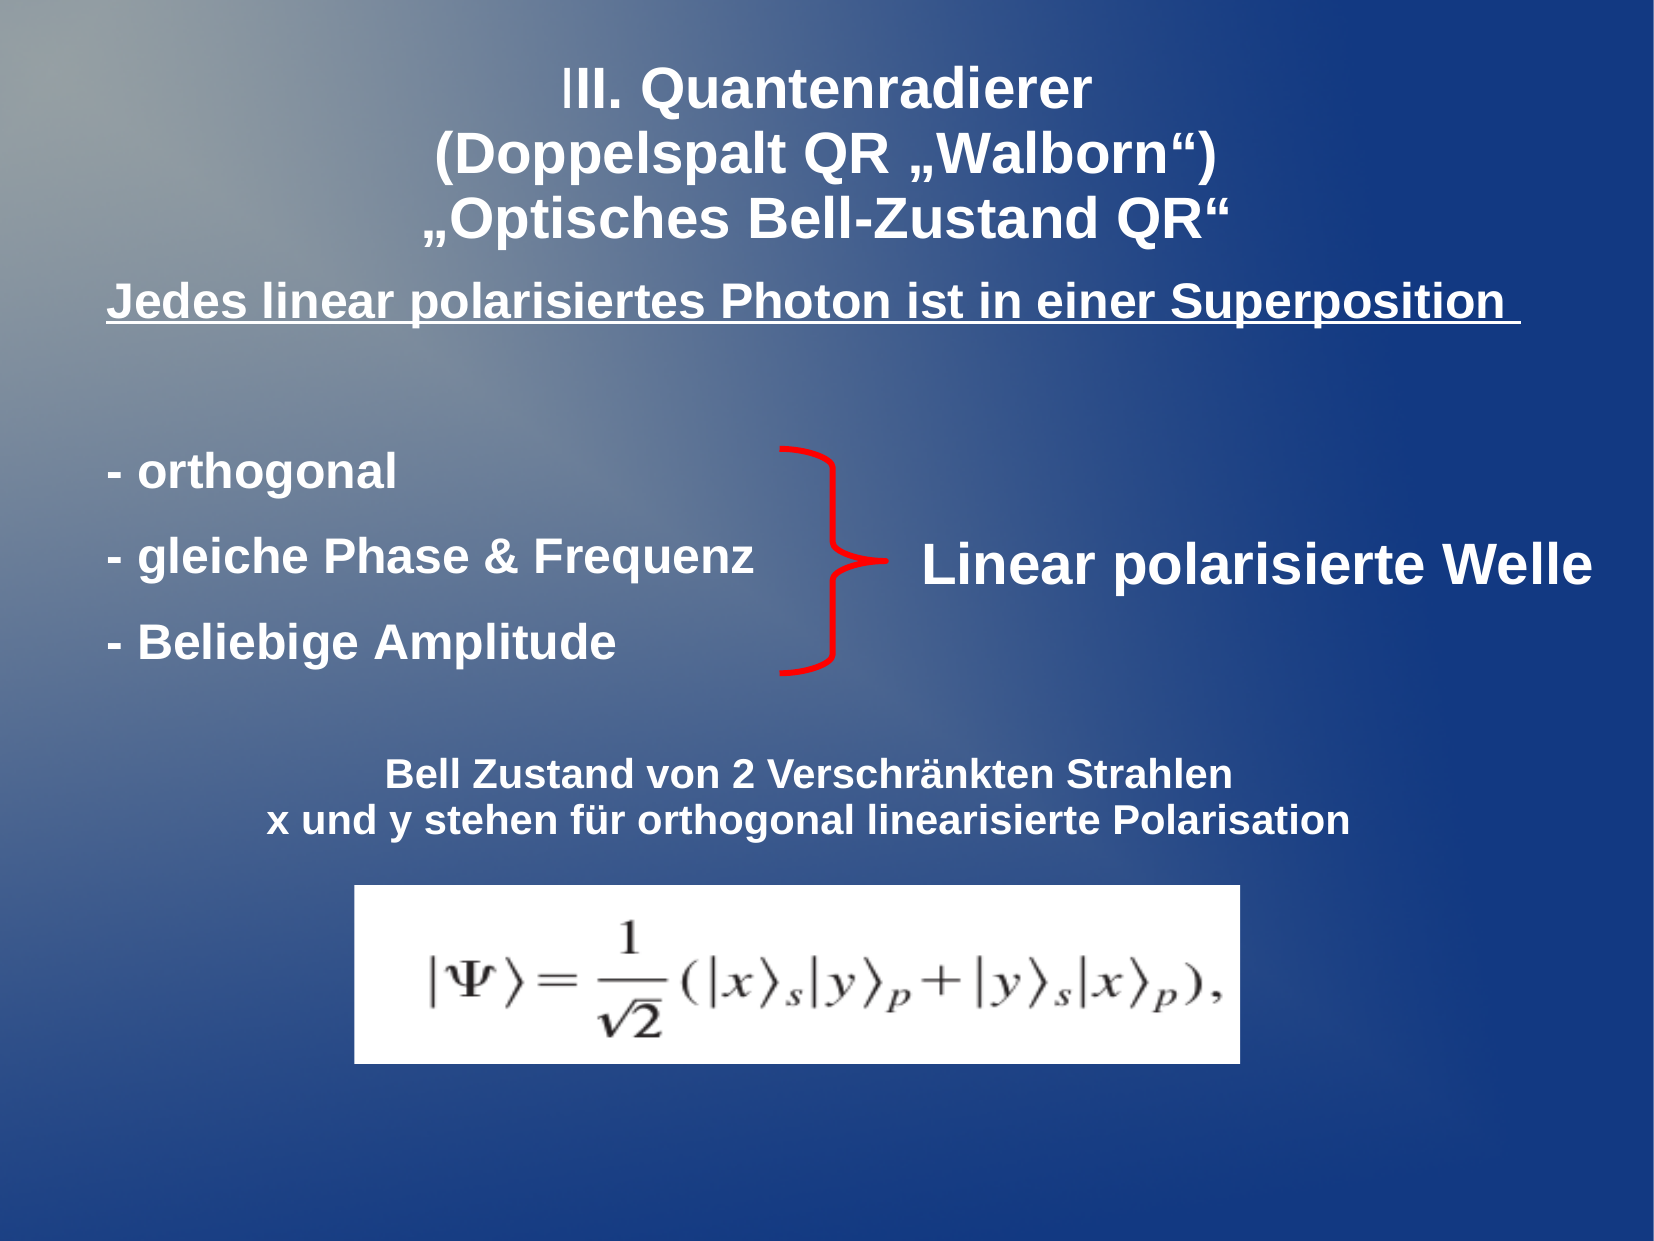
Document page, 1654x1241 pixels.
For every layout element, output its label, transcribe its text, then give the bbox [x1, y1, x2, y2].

list Jedes linear polarisiertes Photon ist in einer Superposition - orthogonal - gleiche Phase & Frequenz - Beliebige Amplitude [35, 272, 1607, 993]
title III. Quantenradierer (Doppelspalt QR „Walborn“) „Optisches Bell-Zustand QR“ [82, 49, 1571, 257]
text_box Bell Zustand von 2 Verschränkten Strahlen x und y stehen für orthogonal linearisierte Polarisation [472, 744, 1146, 851]
text_box Linear polarisierte Welle [1027, 507, 1489, 621]
picture [0, 0, 1654, 1241]
